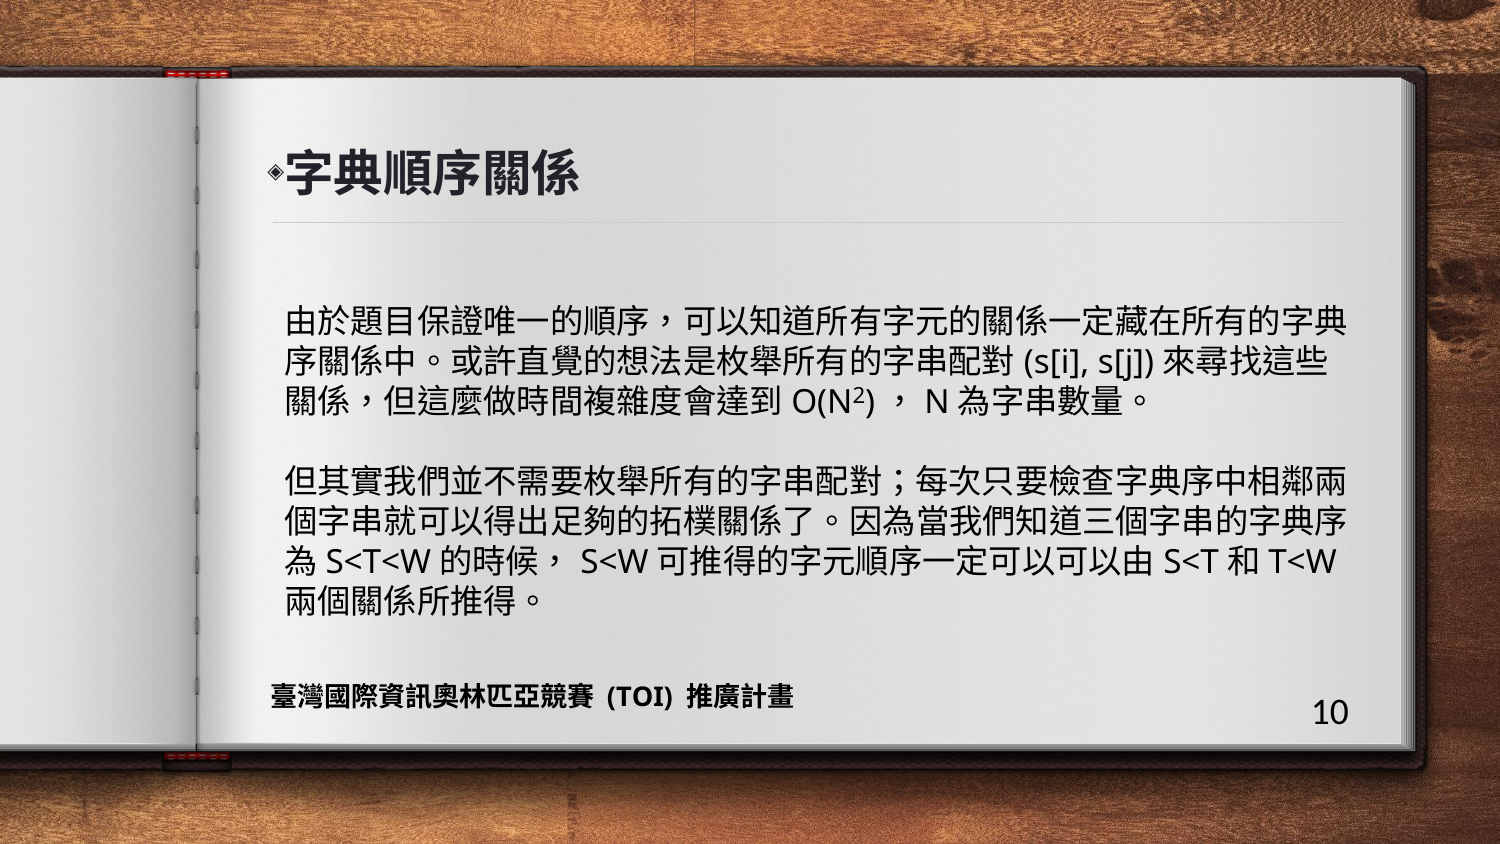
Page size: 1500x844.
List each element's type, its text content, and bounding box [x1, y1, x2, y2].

text_box [1295, 672, 1386, 737]
text_box 由於題目保證唯一的順序，可以知道所有字元的關係一定藏在所有的字典序關係中。或許直覺的想法是枚舉所有的字串配對(s[i], s[j])來尋找這些關係，但這麼做時間複雜度會達到O(N2)，N為字串數量。 但其實我們並不需要枚舉所有的字串配對；每次只要檢查字典序中相鄰兩個字串就可以得出足夠的拓樸關係了。因為當我們知道三個字串的字典序為S<T<W的時候，S<W可推得的字元順序一定可以可以由S<T和T<W兩個關係所推得。 [269, 293, 1367, 632]
list 字典順序關係 [252, 126, 1194, 216]
